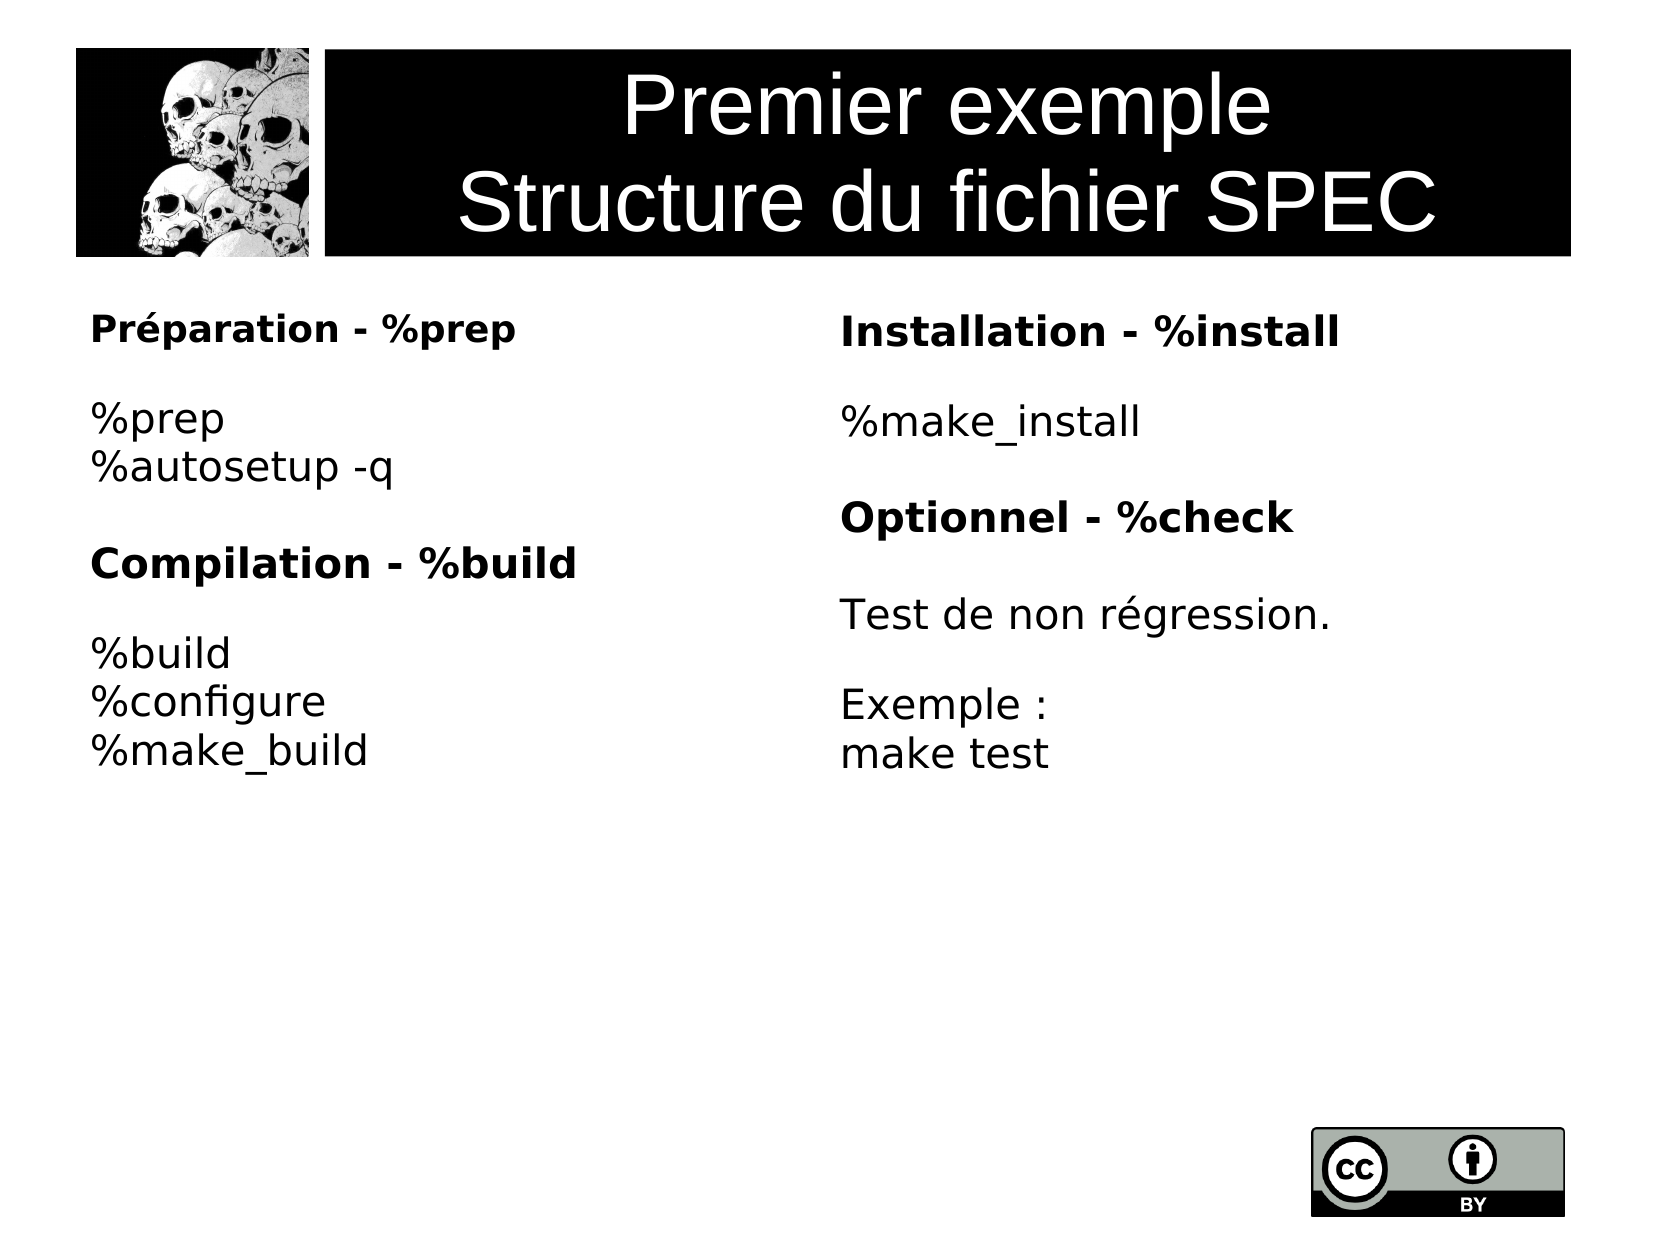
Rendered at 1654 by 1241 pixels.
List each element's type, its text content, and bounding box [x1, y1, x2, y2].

text_box Préparation - %prep %prep %autosetup -q Compilation - %build %build %configure %make_build [75, 300, 825, 789]
picture [76, 48, 309, 257]
text_box Installation - %install %make_install Optionnel - %check Test de non régression. Exemple : make test [825, 300, 1576, 934]
title Premier exemple Structure du fichier SPEC [324, 49, 1571, 257]
picture [1311, 1127, 1565, 1217]
